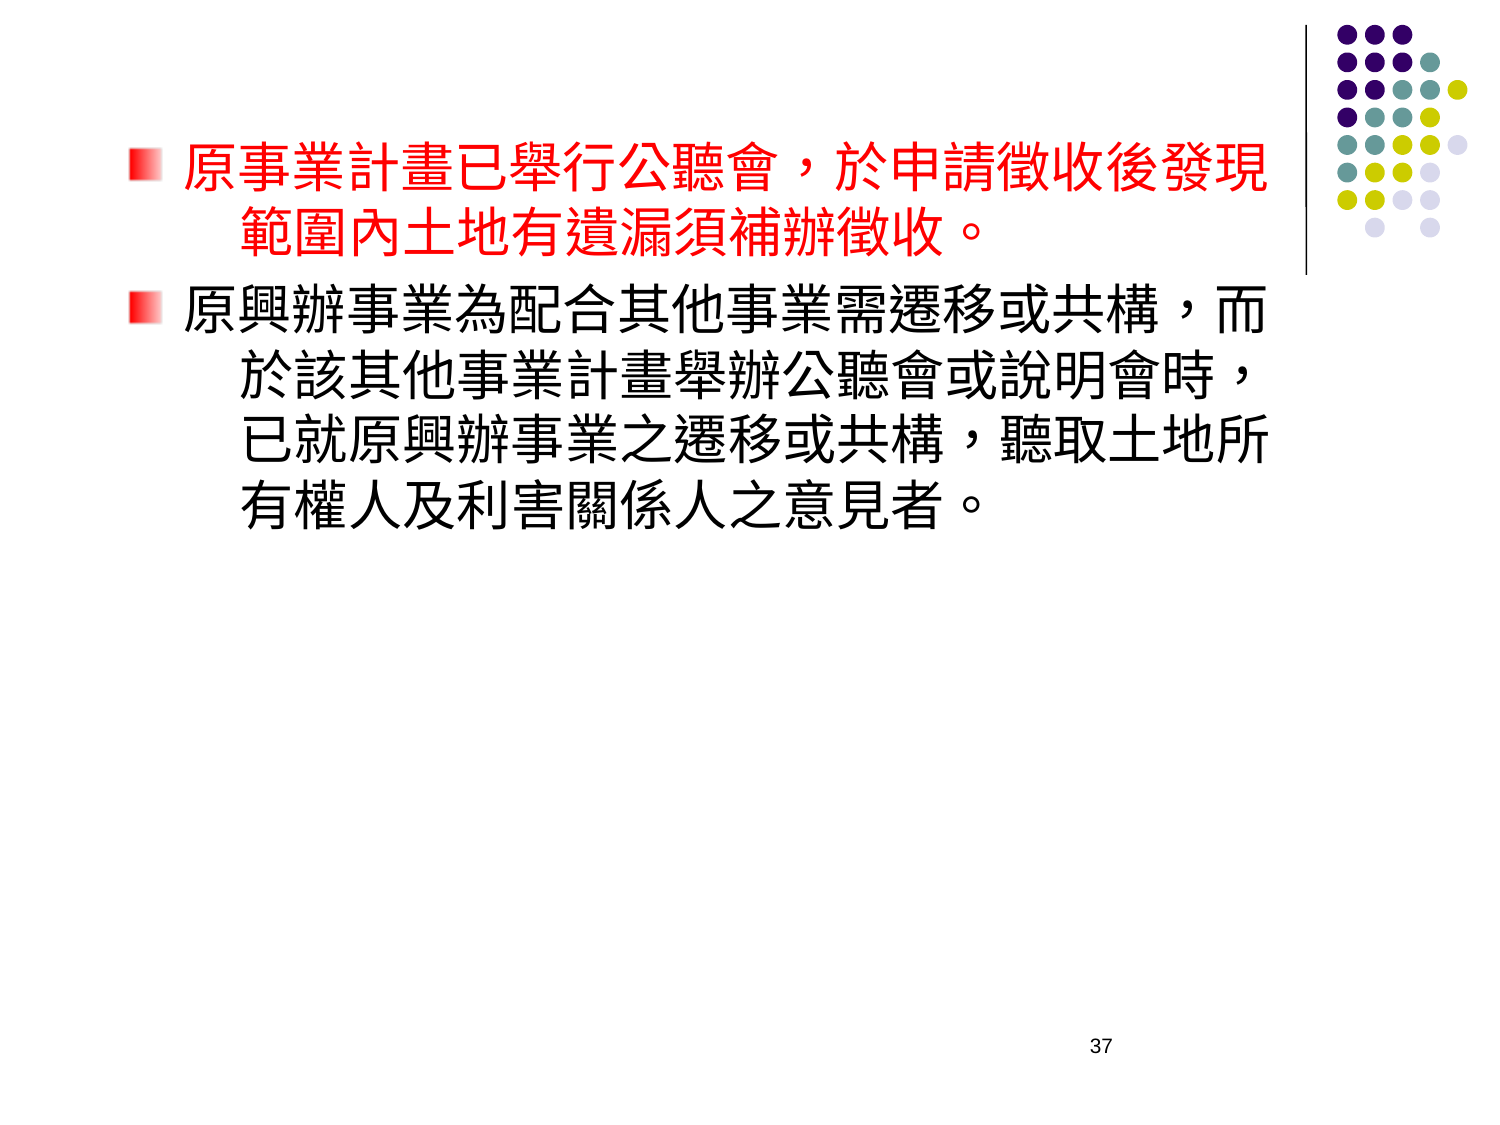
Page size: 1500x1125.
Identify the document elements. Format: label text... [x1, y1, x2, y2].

list 原事業計畫已舉行公聽會，於申請徵收後發現範圍內土地有遺漏須補辦徵收。 原興辦事業為配合其他事業需遷移或共構，而於該其他事業計畫舉辦公聽會或說明會時，已就原興辦事業之遷移或共構，聽取土地所有權人及利害關係人之意見者。 [112, 125, 1306, 1006]
text_box [1074, 1025, 1426, 1101]
